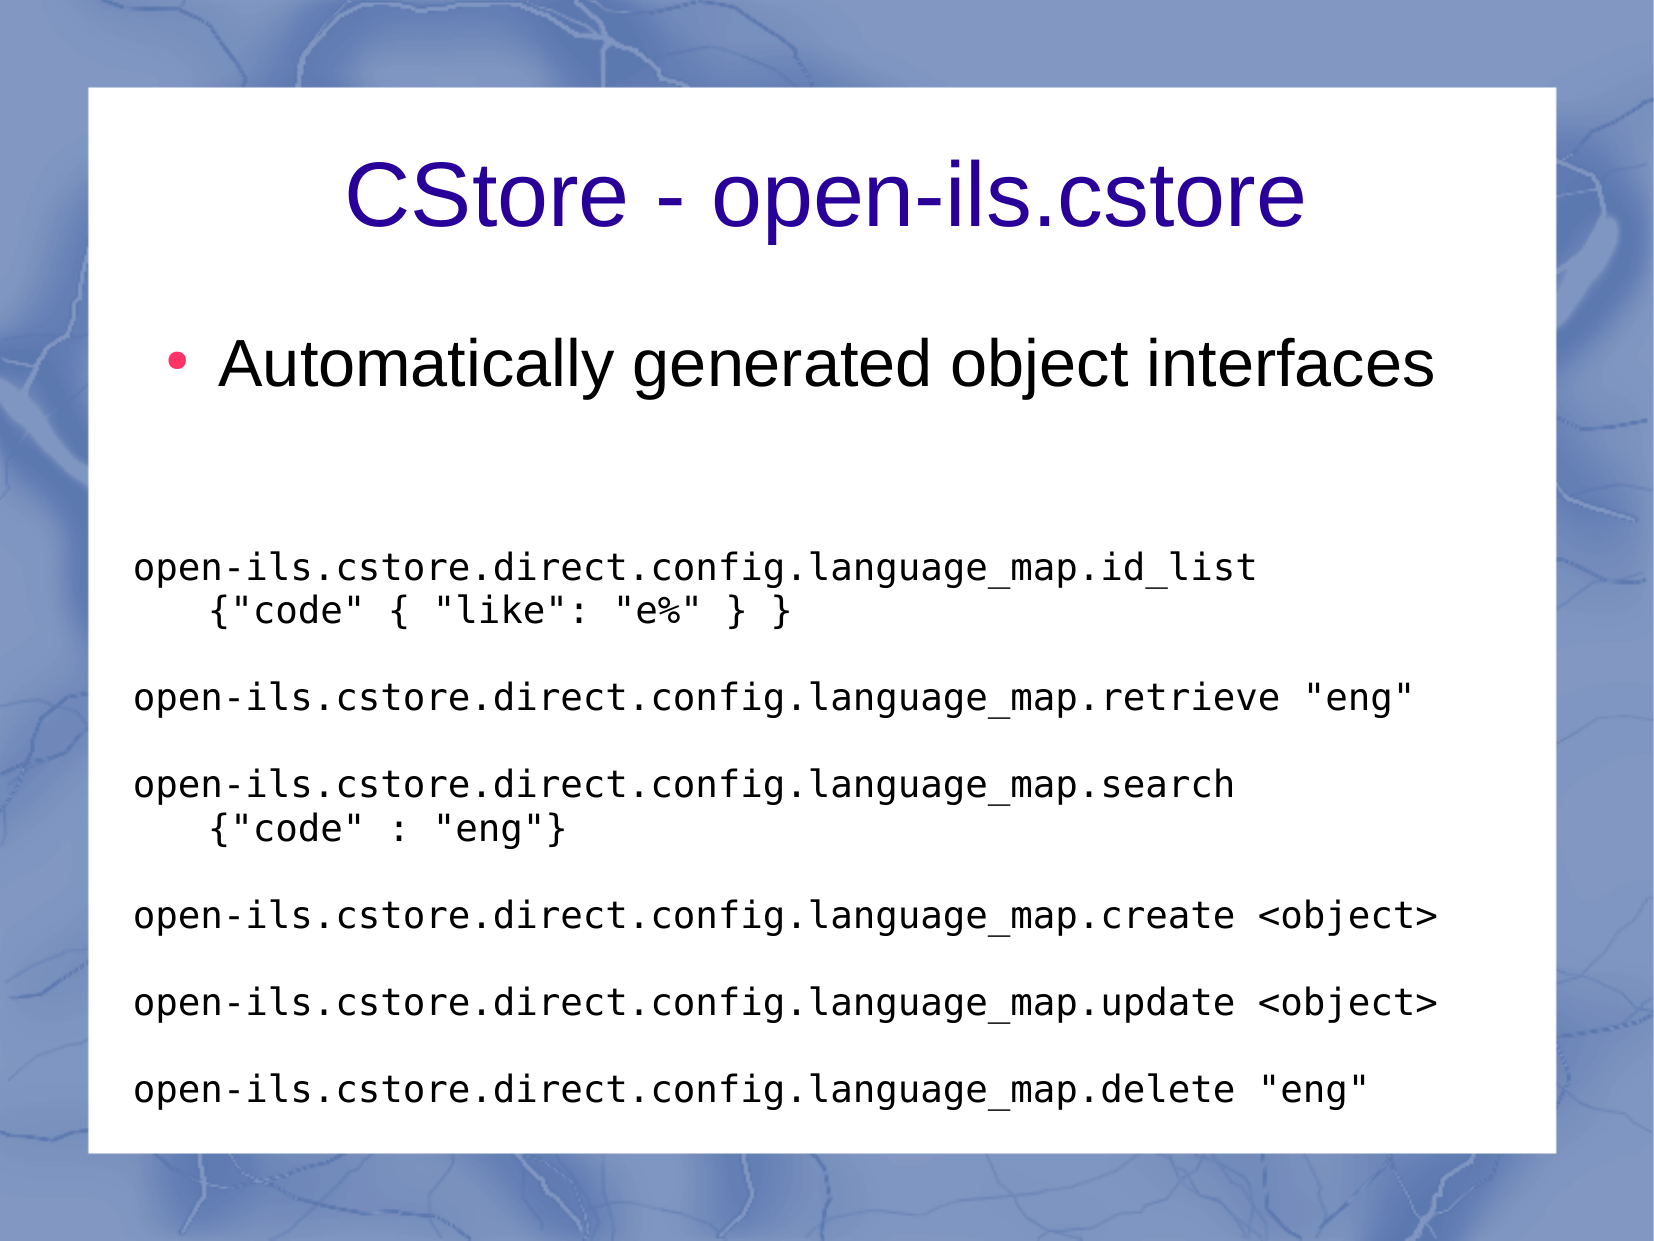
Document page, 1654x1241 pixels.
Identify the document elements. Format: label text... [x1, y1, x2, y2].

list Automatically generated object interfaces [147, 325, 1506, 531]
title CStore - open-ils.cstore [118, 90, 1536, 298]
picture [0, 0, 1654, 1241]
text_box open-ils.cstore.direct.config.language_map.id_list {"code" { "like": "e%" } } open-ils.cstore.direct.config.language_map.retrieve "eng" open-ils.cstore.direct.config.language_map.search {"code" : "eng"} open-ils.cstore.direct.config.language_map.create <object> open-ils.cstore.direct.config.language_map.update <object> open-ils.cstore.direct.config.language_map.delete "eng" [118, 531, 1595, 1169]
